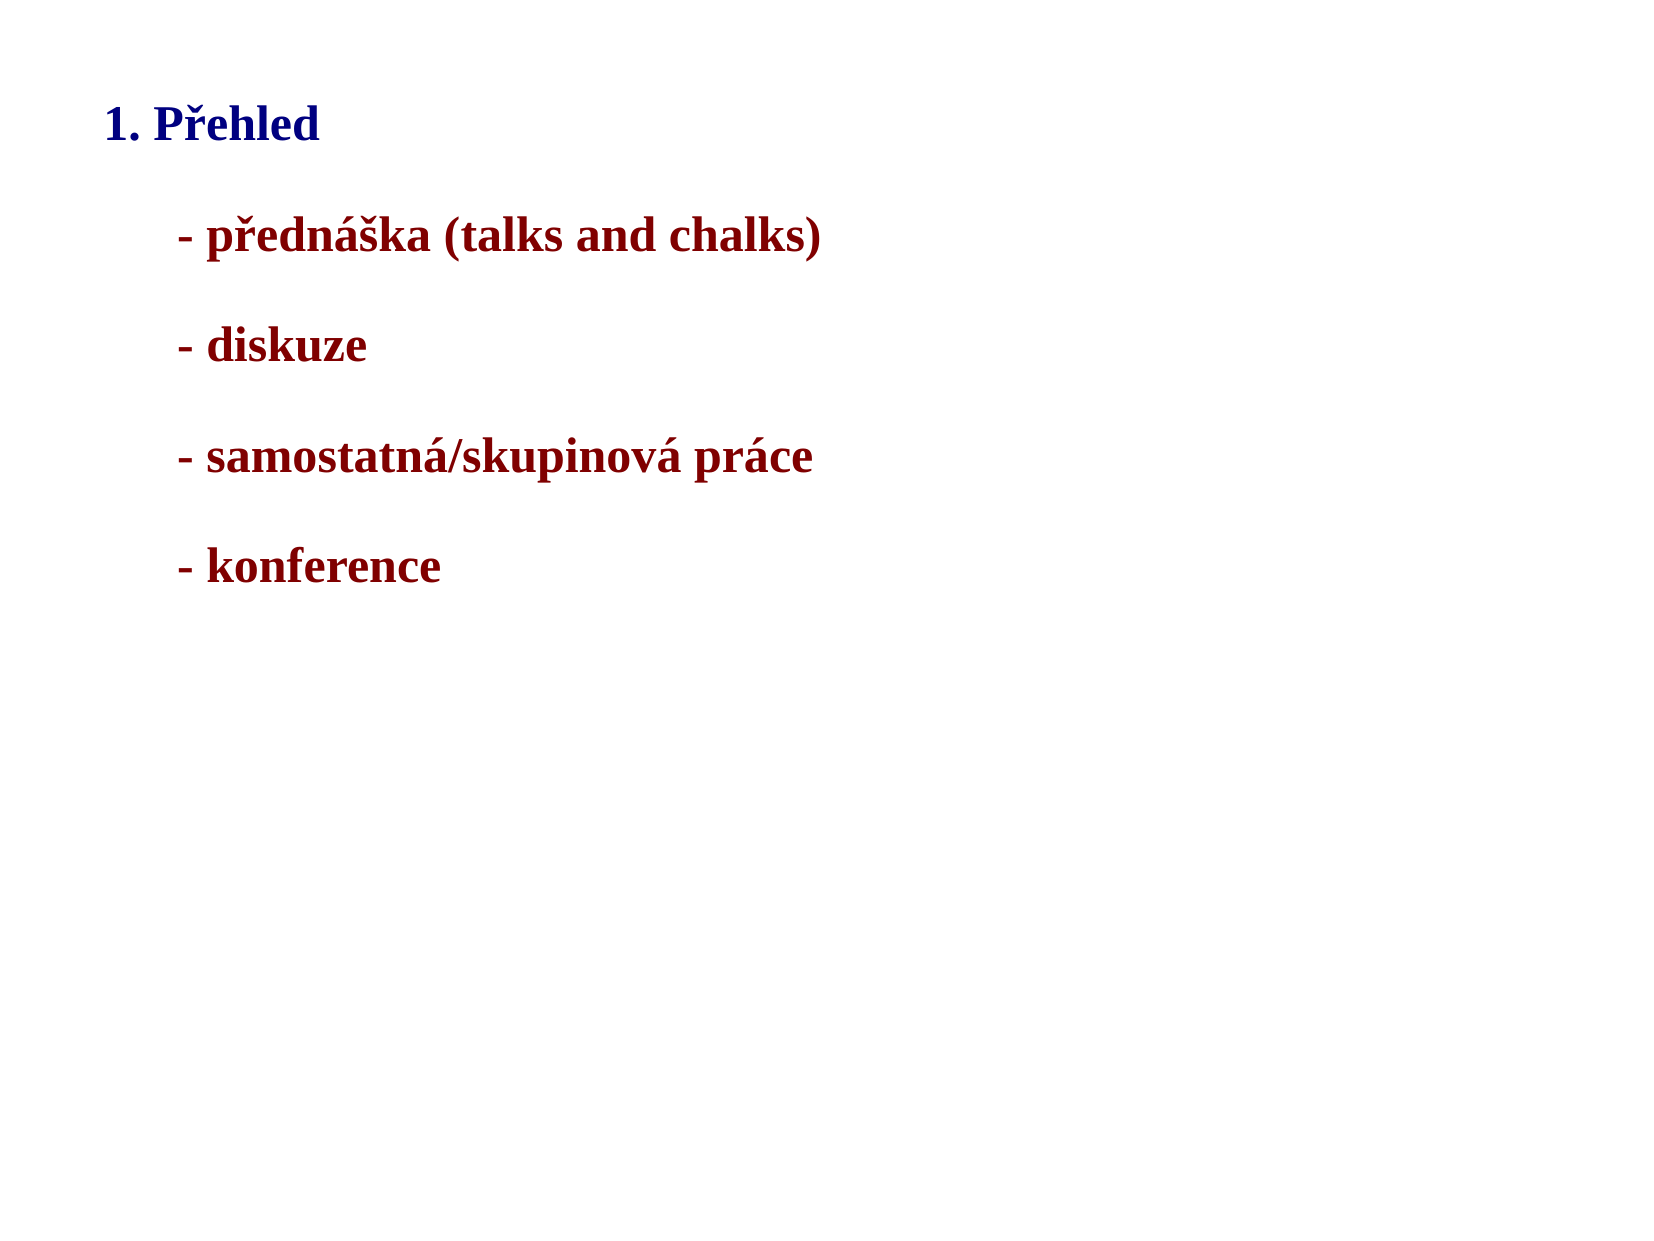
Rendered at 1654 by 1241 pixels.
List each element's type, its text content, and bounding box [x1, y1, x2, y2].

text_box 1. Přehled - přednáška (talks and chalks) - diskuze - samostatná/skupinová práce - konference [88, 88, 838, 839]
